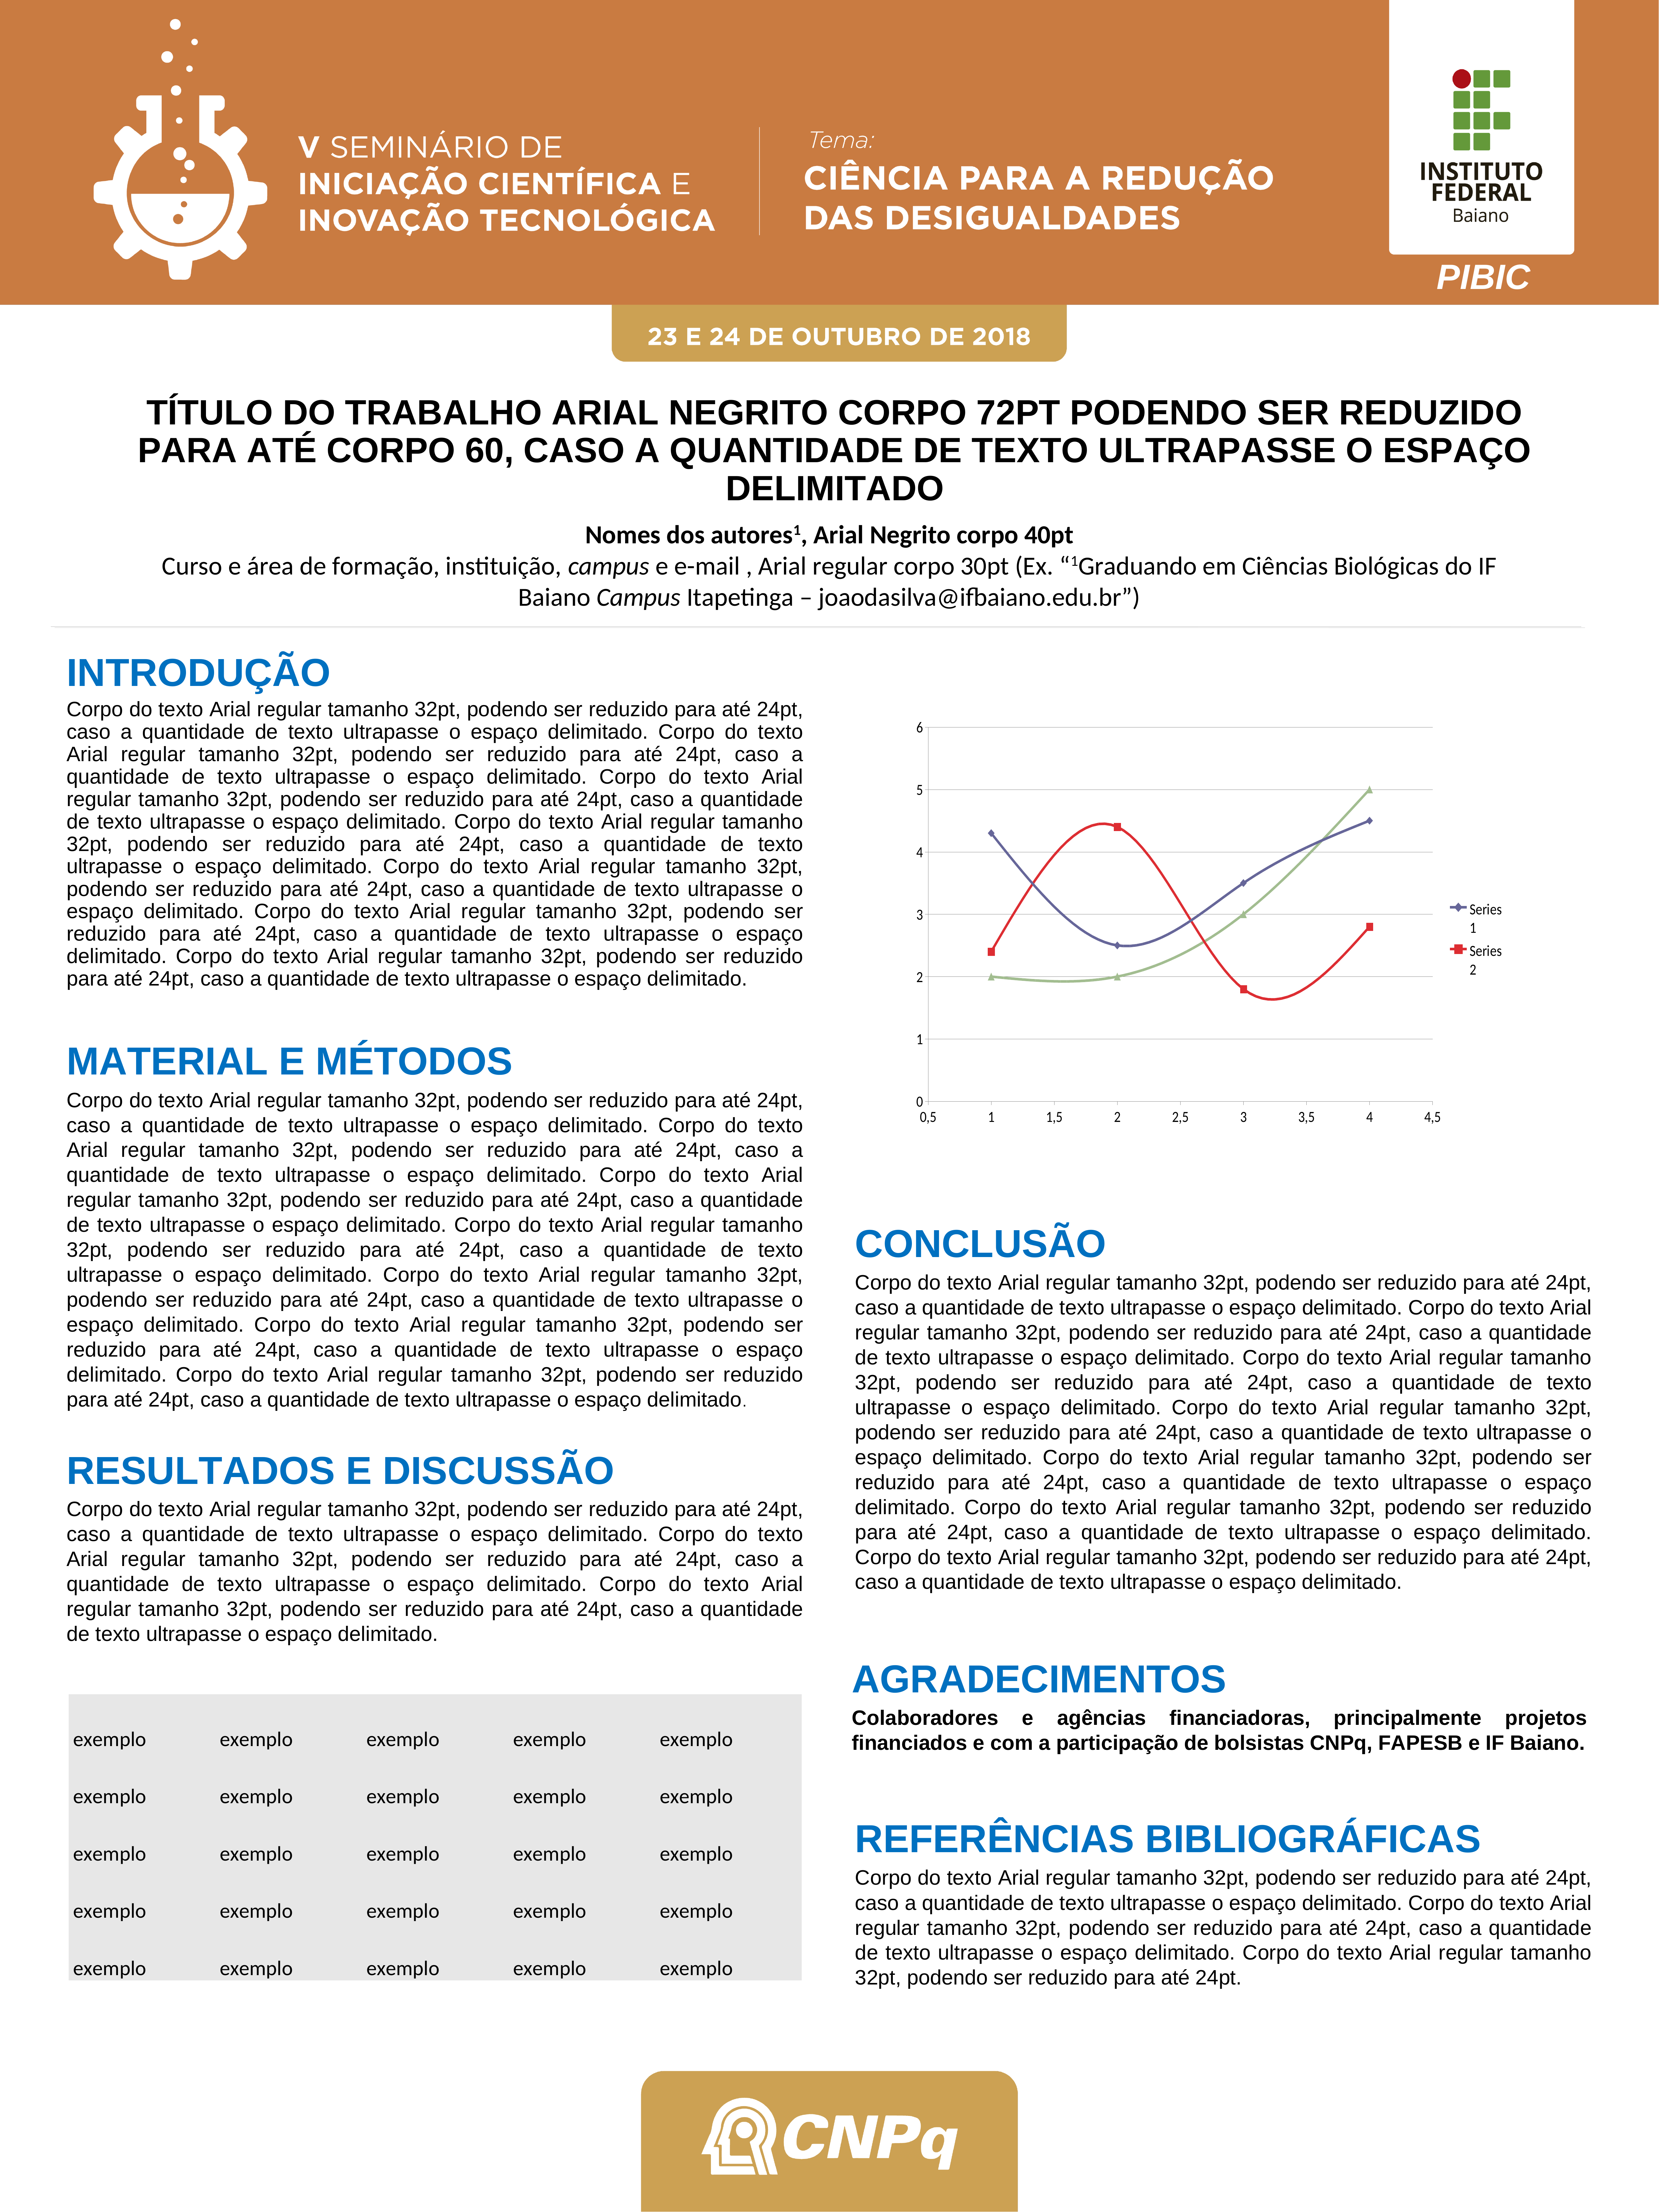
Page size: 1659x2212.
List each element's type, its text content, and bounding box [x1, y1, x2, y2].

table_cell exemplo [509, 1923, 655, 1980]
table_cell exemplo [69, 1809, 215, 1866]
table_cell exemplo [215, 1809, 362, 1866]
text_box RESULTADOS E DISCUSSÃO Corpo do texto Arial regular tamanho 32pt, podendo ser reduzido para até 24pt, caso a quantidade de texto ultrapasse o espaço delimitado. Corpo do texto Arial regular tamanho 32pt, podendo ser reduzido para até 24pt, caso a quantidade de texto ultrapasse o espaço delimitado. Corpo do texto Arial regular tamanho 32pt, podendo ser reduzido para até 24pt, caso a quantidade de texto ultrapasse o espaço delimitado. [66, 1445, 804, 1651]
table_cell exemplo [362, 1809, 509, 1866]
table_cell exemplo [362, 1923, 509, 1980]
table_cell exemplo [69, 1751, 215, 1809]
table_cell exemplo [69, 1866, 215, 1923]
table_cell exemplo [509, 1809, 655, 1866]
table_header exemplo [362, 1694, 509, 1751]
text_box AGRADECIMENTOS Colaboradores e agências financiadoras, principalmente projetos financiados e com a participação de bolsistas CNPq, FAPESB e IF Baiano. [847, 1651, 1593, 1744]
text_box Nomes dos autores1, Arial Negrito corpo 40pt Curso e área de formação, instituição, campus e e-mail , Arial regular corpo 30pt (Ex. “1Graduando em Ciências Biológicas do IF Baiano Campus Itapetinga – joaodasilva@ifbaiano.edu.br”) [124, 507, 1535, 621]
chart [885, 700, 1596, 1161]
picture [0, 0, 1659, 2212]
table_cell exemplo [362, 1751, 509, 1809]
table_cell exemplo [655, 1751, 802, 1809]
table_header exemplo [215, 1694, 362, 1751]
table_cell exemplo [655, 1923, 802, 1980]
table_cell exemplo [69, 1923, 215, 1980]
table_cell exemplo [215, 1923, 362, 1980]
table_cell exemplo [509, 1751, 655, 1809]
text_box INTRODUÇÃO Corpo do texto Arial regular tamanho 32pt, podendo ser reduzido para até 24pt, caso a quantidade de texto ultrapasse o espaço delimitado. Corpo do texto Arial regular tamanho 32pt, podendo ser reduzido para até 24pt, caso a quantidade de texto ultrapasse o espaço delimitado. Corpo do texto Arial regular tamanho 32pt, podendo ser reduzido para até 24pt, caso a quantidade de texto ultrapasse o espaço delimitado. Corpo do texto Arial regular tamanho 32pt, podendo ser reduzido para até 24pt, caso a quantidade de texto ultrapasse o espaço delimitado. Corpo do texto Arial regular tamanho 32pt, podendo ser reduzido para até 24pt, caso a quantidade de texto ultrapasse o espaço delimitado. Corpo do texto Arial regular tamanho 32pt, podendo ser reduzido para até 24pt, caso a quantidade de texto ultrapasse o espaço delimitado. Corpo do texto Arial regular tamanho 32pt, podendo ser reduzido para até 24pt, caso a quantidade de texto ultrapasse o espaço delimitado. [66, 652, 804, 927]
table_header exemplo [69, 1694, 215, 1751]
text_box PIBIC [1404, 221, 1563, 335]
table_cell exemplo [655, 1866, 802, 1923]
text_box MATERIAL E MÉTODOS Corpo do texto Arial regular tamanho 32pt, podendo ser reduzido para até 24pt, caso a quantidade de texto ultrapasse o espaço delimitado. Corpo do texto Arial regular tamanho 32pt, podendo ser reduzido para até 24pt, caso a quantidade de texto ultrapasse o espaço delimitado. Corpo do texto Arial regular tamanho 32pt, podendo ser reduzido para até 24pt, caso a quantidade de texto ultrapasse o espaço delimitado. Corpo do texto Arial regular tamanho 32pt, podendo ser reduzido para até 24pt, caso a quantidade de texto ultrapasse o espaço delimitado. Corpo do texto Arial regular tamanho 32pt, podendo ser reduzido para até 24pt, caso a quantidade de texto ultrapasse o espaço delimitado. Corpo do texto Arial regular tamanho 32pt, podendo ser reduzido para até 24pt, caso a quantidade de texto ultrapasse o espaço delimitado. Corpo do texto Arial regular tamanho 32pt, podendo ser reduzido para até 24pt, caso a quantidade de texto ultrapasse o espaço delimitado. [66, 1035, 804, 1274]
table_cell exemplo [215, 1866, 362, 1923]
table_header exemplo [509, 1694, 655, 1751]
text_box REFERÊNCIAS BIBLIOGRÁFICAS Corpo do texto Arial regular tamanho 32pt, podendo ser reduzido para até 24pt, caso a quantidade de texto ultrapasse o espaço delimitado. Corpo do texto Arial regular tamanho 32pt, podendo ser reduzido para até 24pt, caso a quantidade de texto ultrapasse o espaço delimitado. Corpo do texto Arial regular tamanho 32pt, podendo ser reduzido para até 24pt. [855, 1813, 1593, 1945]
table_cell exemplo [655, 1809, 802, 1866]
table_cell exemplo [509, 1866, 655, 1923]
table_cell exemplo [362, 1866, 509, 1923]
table_cell exemplo [215, 1751, 362, 1809]
table_header exemplo [655, 1694, 802, 1751]
text_box CONCLUSÃO Corpo do texto Arial regular tamanho 32pt, podendo ser reduzido para até 24pt, caso a quantidade de texto ultrapasse o espaço delimitado. Corpo do texto Arial regular tamanho 32pt, podendo ser reduzido para até 24pt, caso a quantidade de texto ultrapasse o espaço delimitado. Corpo do texto Arial regular tamanho 32pt, podendo ser reduzido para até 24pt, caso a quantidade de texto ultrapasse o espaço delimitado. Corpo do texto Arial regular tamanho 32pt, podendo ser reduzido para até 24pt, caso a quantidade de texto ultrapasse o espaço delimitado. Corpo do texto Arial regular tamanho 32pt, podendo ser reduzido para até 24pt, caso a quantidade de texto ultrapasse o espaço delimitado. Corpo do texto Arial regular tamanho 32pt, podendo ser reduzido para até 24pt, caso a quantidade de texto ultrapasse o espaço delimitado. Corpo do texto Arial regular tamanho 32pt, podendo ser reduzido para até 24pt, caso a quantidade de texto ultrapasse o espaço delimitado. [855, 1218, 1593, 1456]
text_box TÍTULO DO TRABALHO ARIAL NEGRITO CORPO 72PT PODENDO SER REDUZIDO PARA ATÉ CORPO 60, CASO A QUANTIDADE DE TEXTO ULTRAPASSE O ESPAÇO DELIMITADO [70, 394, 1600, 508]
